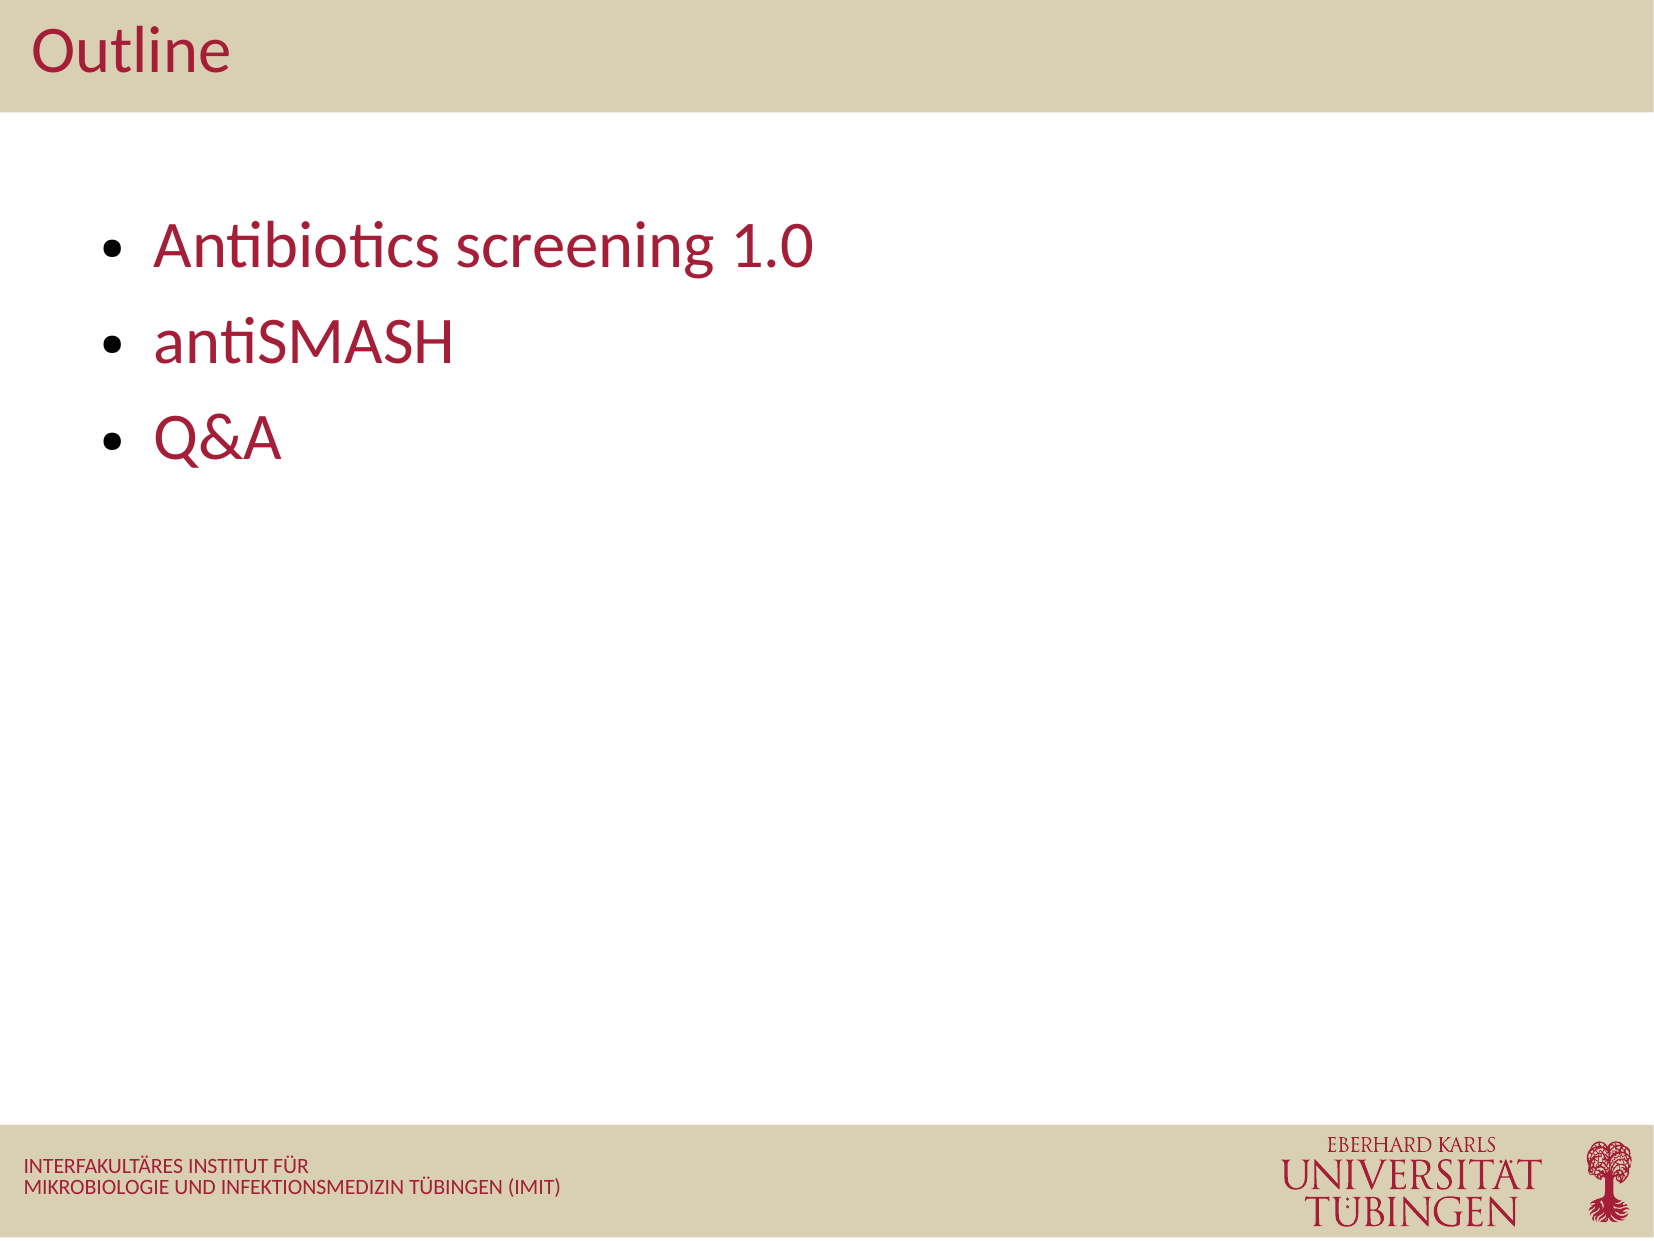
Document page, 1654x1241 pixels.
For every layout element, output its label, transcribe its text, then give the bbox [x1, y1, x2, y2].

list Antibiotics screening 1.0 antiSMASH Q&A [82, 217, 1571, 937]
title Outline [31, 0, 1374, 113]
